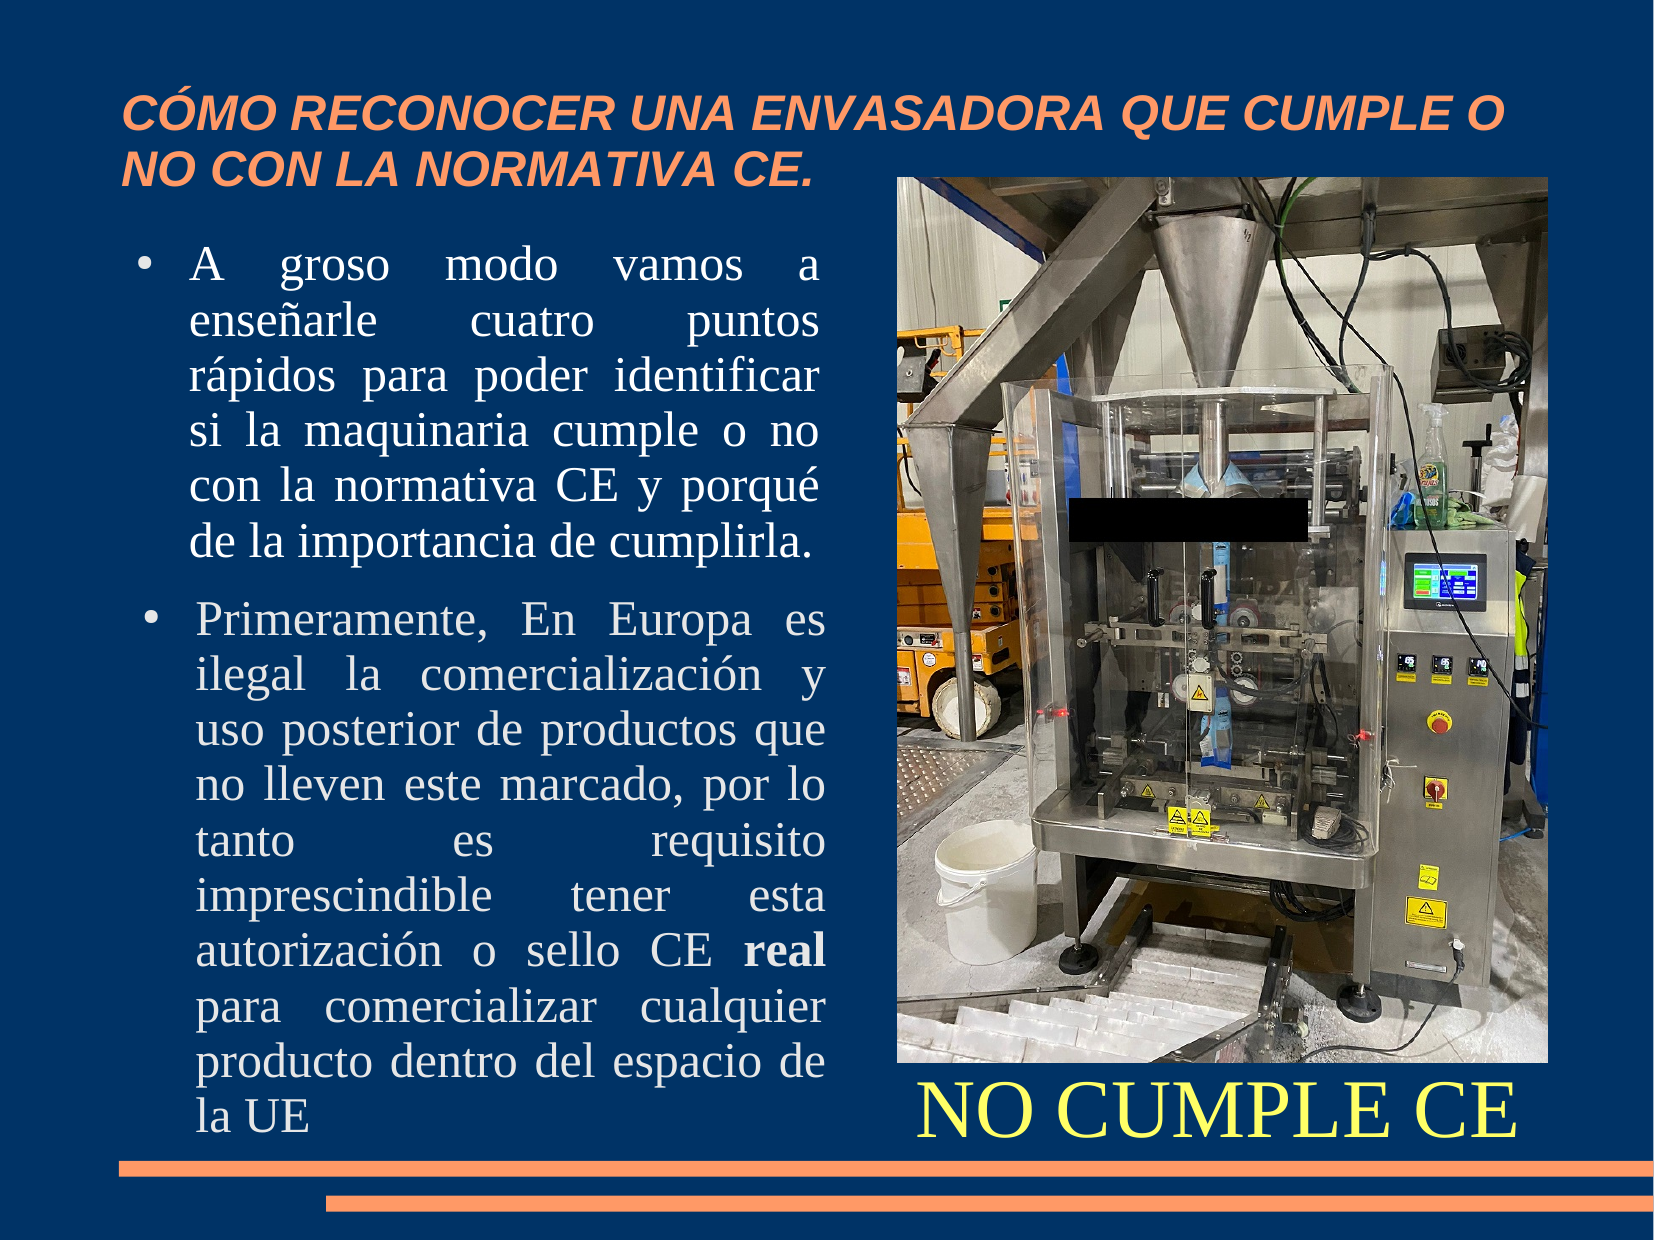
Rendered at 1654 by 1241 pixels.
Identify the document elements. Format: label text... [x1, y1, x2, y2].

list Primeramente, En Europa es ilegal la comercialización y uso posterior de productos que no lleven este marcado, por lo tanto es requisito imprescindible tener esta autorización o sello CE real para comercializar cualquier producto dentro del espacio de la UE [124, 590, 827, 1155]
list A groso modo vamos a enseñarle cuatro puntos rápidos para poder identificar si la maquinaria cumple o no con la normativa CE y porqué de la importancia de cumplirla. [118, 236, 821, 623]
title CÓMO RECONOCER UNA ENVASADORA QUE CUMPLE O NO CON LA NORMATIVA CE. [121, 46, 1534, 237]
text_box NO CUMPLE CE [915, 1062, 1565, 1156]
picture [897, 177, 1548, 1063]
